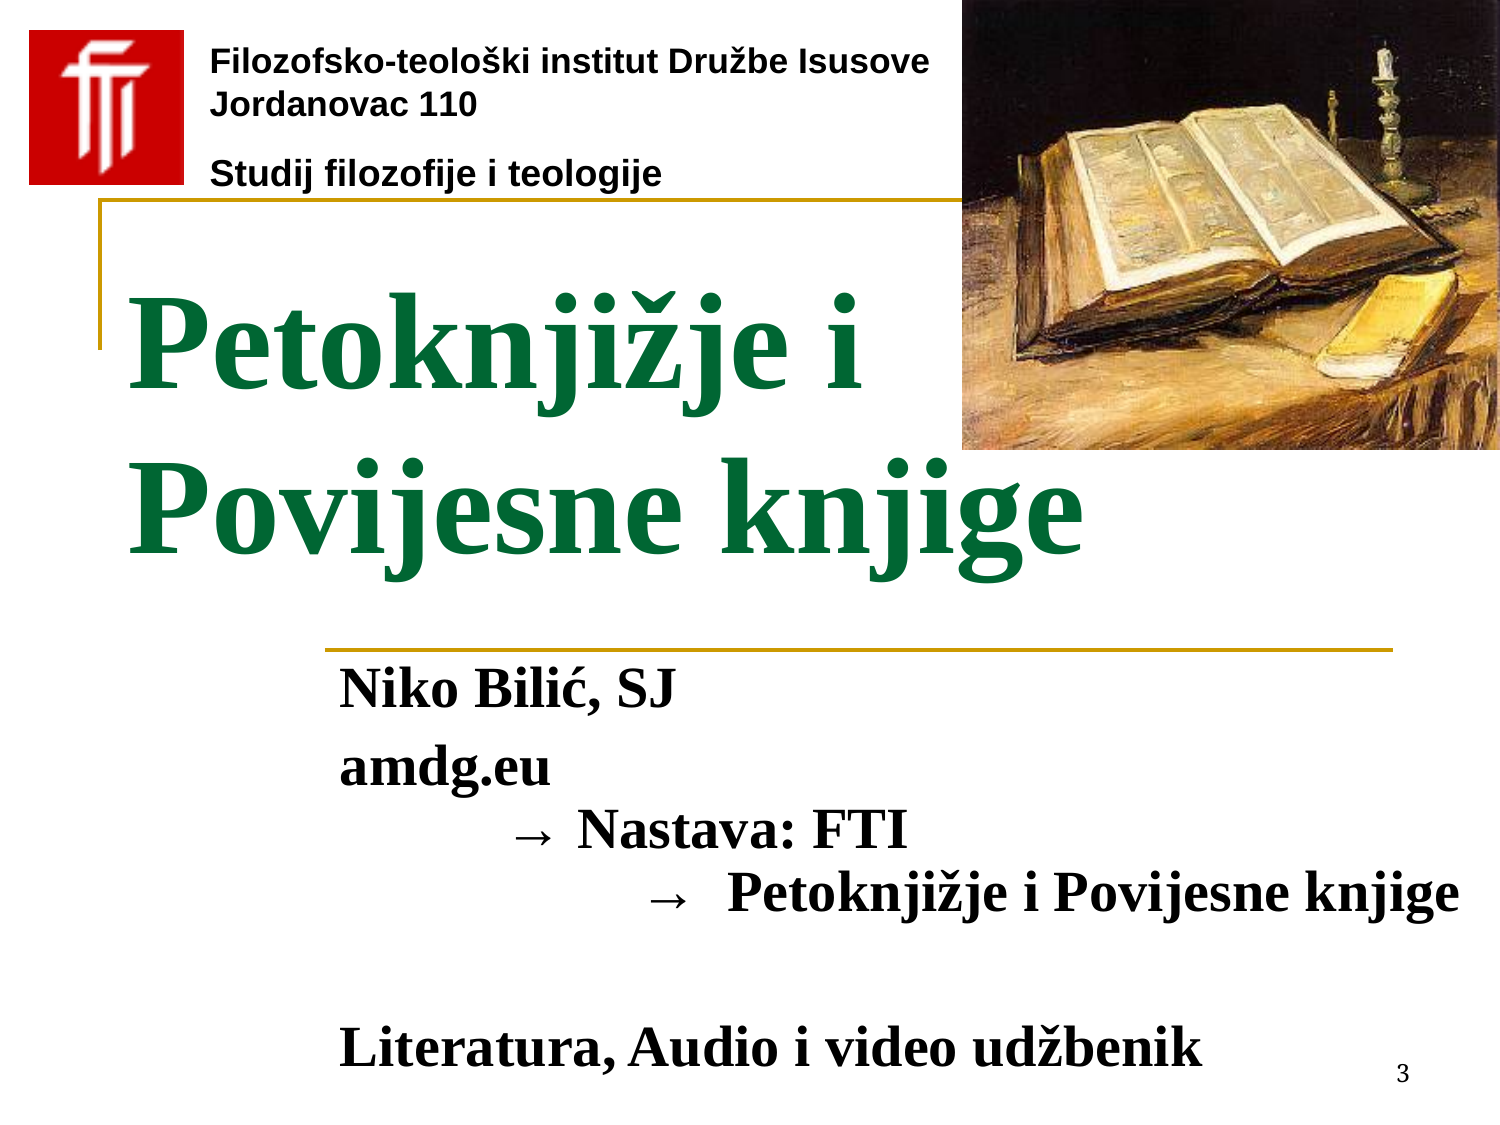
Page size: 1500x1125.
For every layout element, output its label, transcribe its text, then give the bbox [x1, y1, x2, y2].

picture [962, 0, 1500, 450]
subtitle Niko Bilić, SJ amdg.eu → Nastava: FTI → Petoknjižje i Povijesne knjige Literatura, Audio i video udžbenik [324, 649, 1500, 1125]
title Petoknjižje i Povijesne knjige [112, 243, 1399, 598]
picture [29, 30, 184, 185]
text_box Filozofsko-teološki institut Družbe Isusove Jordanovac 110 Studij filozofije i teologije [194, 30, 963, 202]
